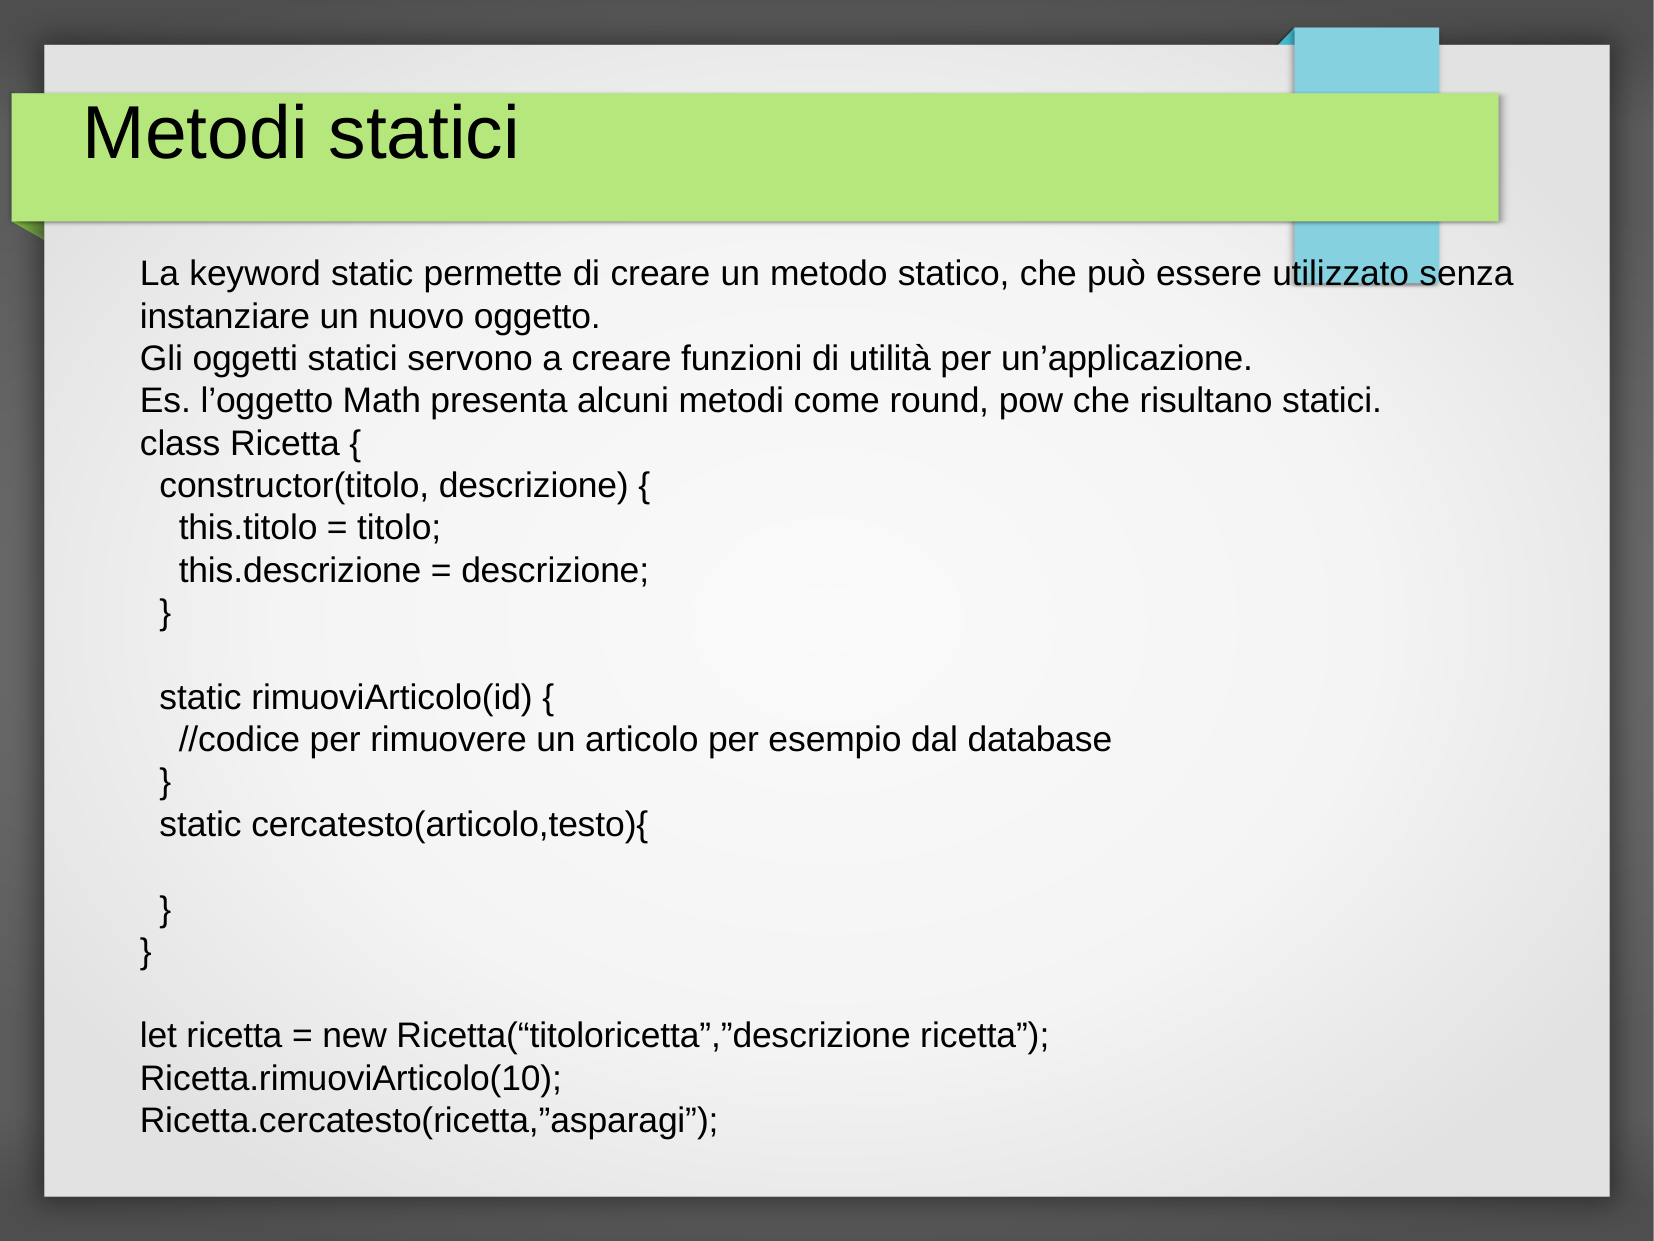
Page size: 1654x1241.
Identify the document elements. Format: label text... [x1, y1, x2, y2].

title Metodi statici [82, 44, 1489, 213]
subtitle La keyword static permette di creare un metodo statico, che può essere utilizzato senza instanziare un nuovo oggetto. Gli oggetti statici servono a creare funzioni di utilità per un’applicazione. Es. l’oggetto Math presenta alcuni metodi come round, pow che risultano statici. class Ricetta { constructor(titolo, descrizione) { this.titolo = titolo; this.descrizione = descrizione; } static rimuoviArticolo(id) { //codice per rimuovere un articolo per esempio dal database } static cercatesto(articolo,testo){ } } let ricetta = new Ricetta(“titoloricetta”,”descrizione ricetta”); Ricetta.rimuoviArticolo(10); Ricetta.cercatesto(ricetta,”asparagi”); [82, 250, 1571, 1146]
picture [0, 0, 1654, 1241]
